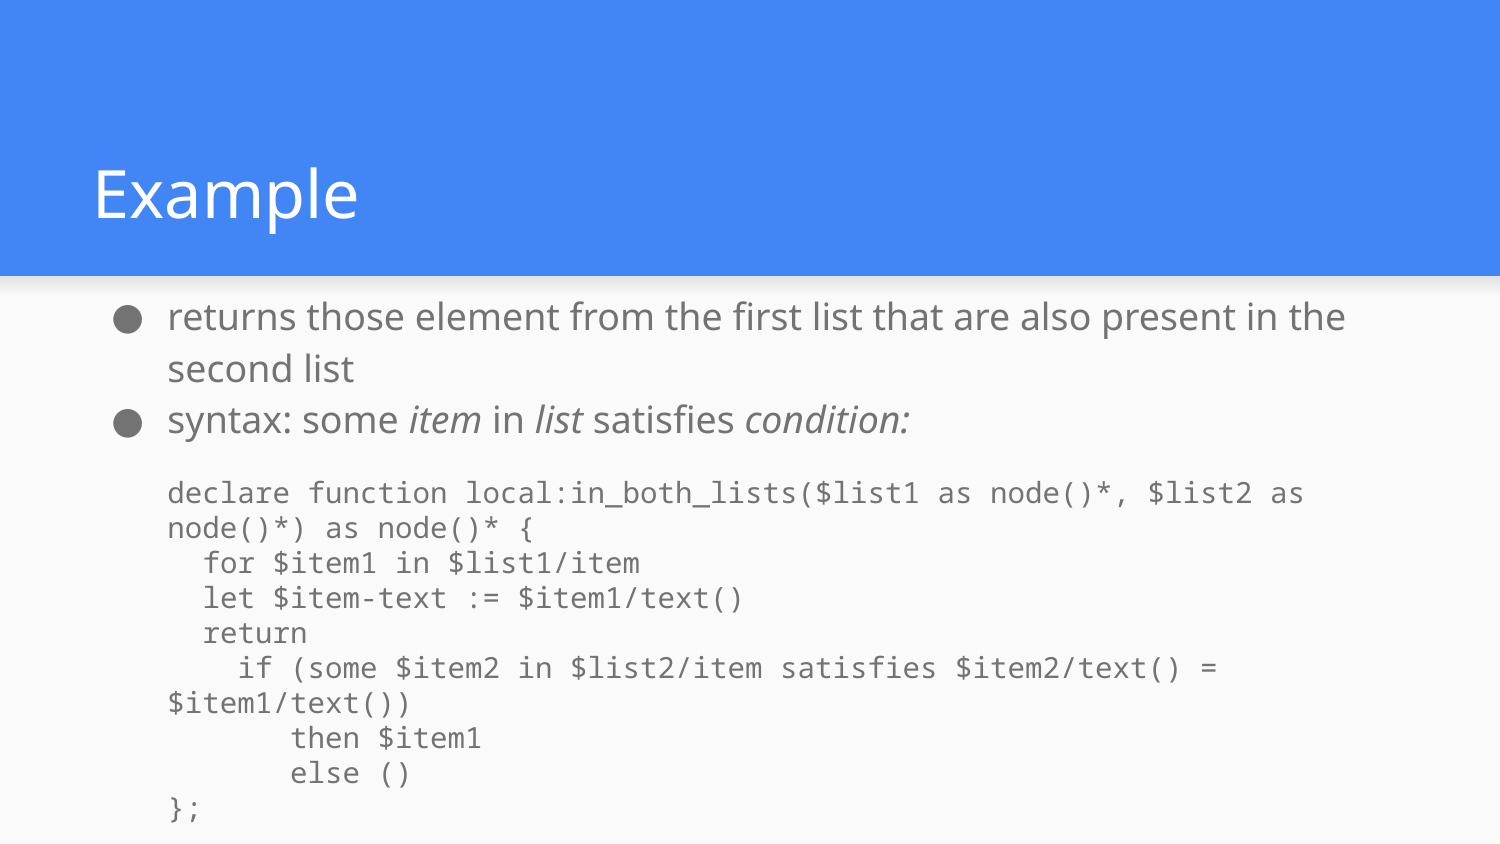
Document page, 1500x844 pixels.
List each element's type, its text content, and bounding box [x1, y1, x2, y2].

list returns those element from the first list that are also present in the second list syntax: some item in list satisfies condition: declare function local:in_both_lists($list1 as node()*, $list2 as node()*) as node()* { for $item1 in $list1/item let $item-text := $item1/text() return if (some $item2 in $list2/item satisfies $item2/text() = $item1/text()) then $item1 else () }; [77, 271, 1427, 807]
title Example [77, 121, 1427, 248]
